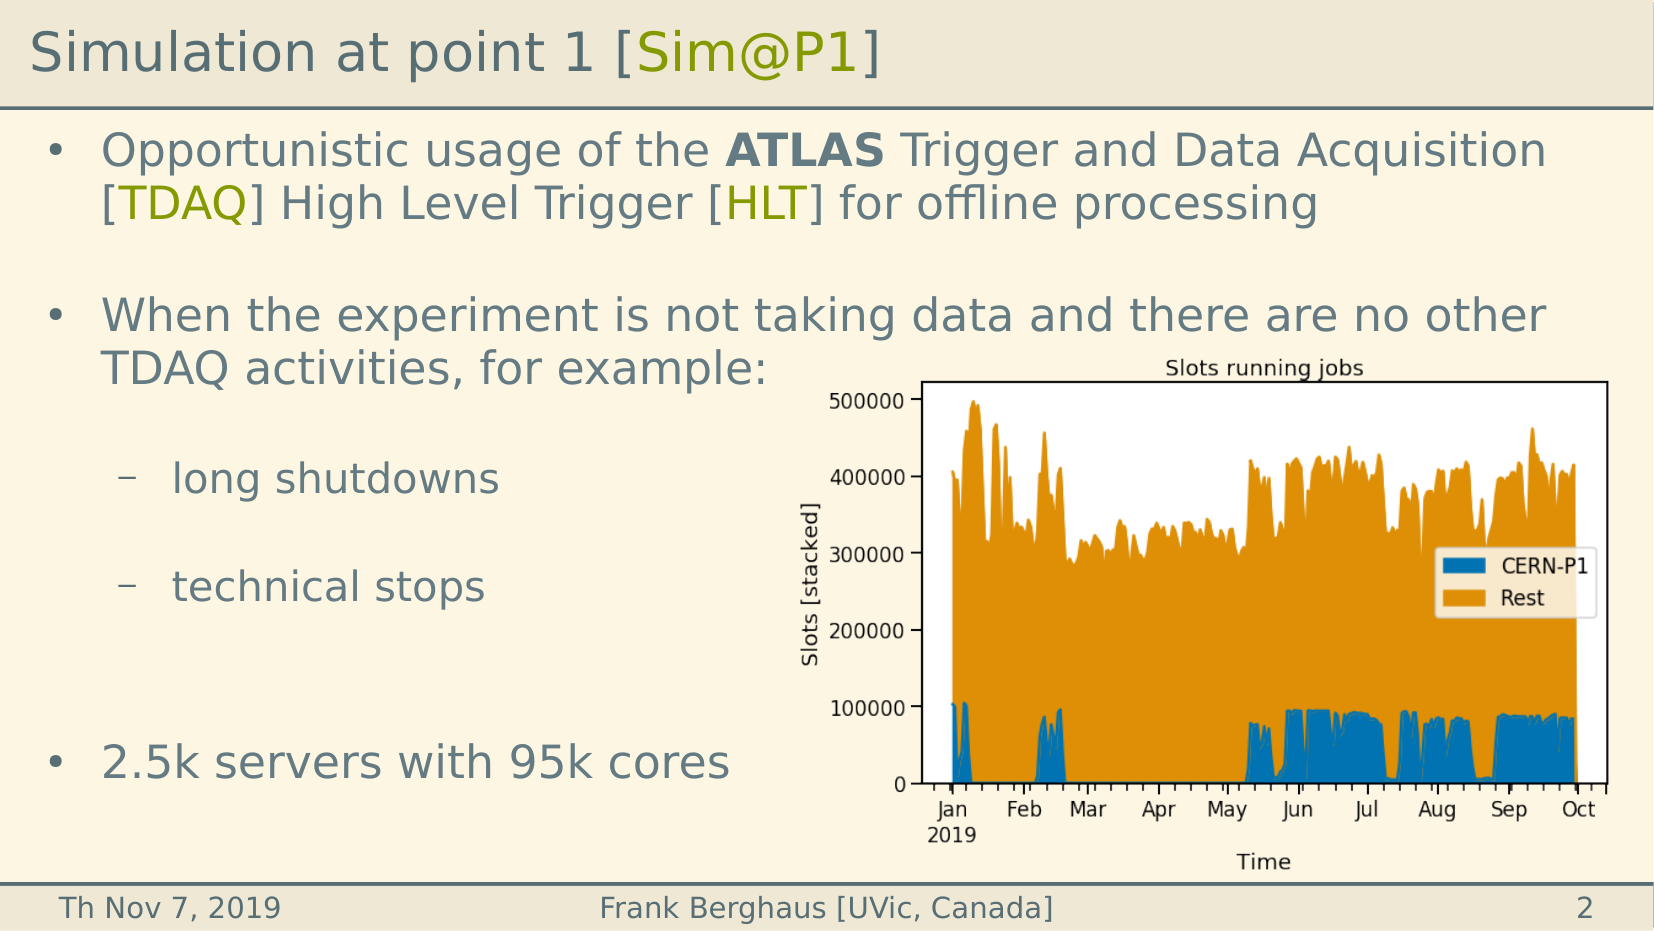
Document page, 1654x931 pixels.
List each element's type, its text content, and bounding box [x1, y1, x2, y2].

title Simulation at point 1 [Sim@P1] [11, 0, 1501, 111]
list Opportunistic usage of the ATLAS Trigger and Data Acquisition [TDAQ] High Level Trigger [HLT] for offline processing When the experiment is not taking data and there are no other TDAQ activities, for example: long shutdowns technical stops 2.5k servers with 95k cores [30, 123, 1621, 867]
picture [793, 350, 1626, 882]
